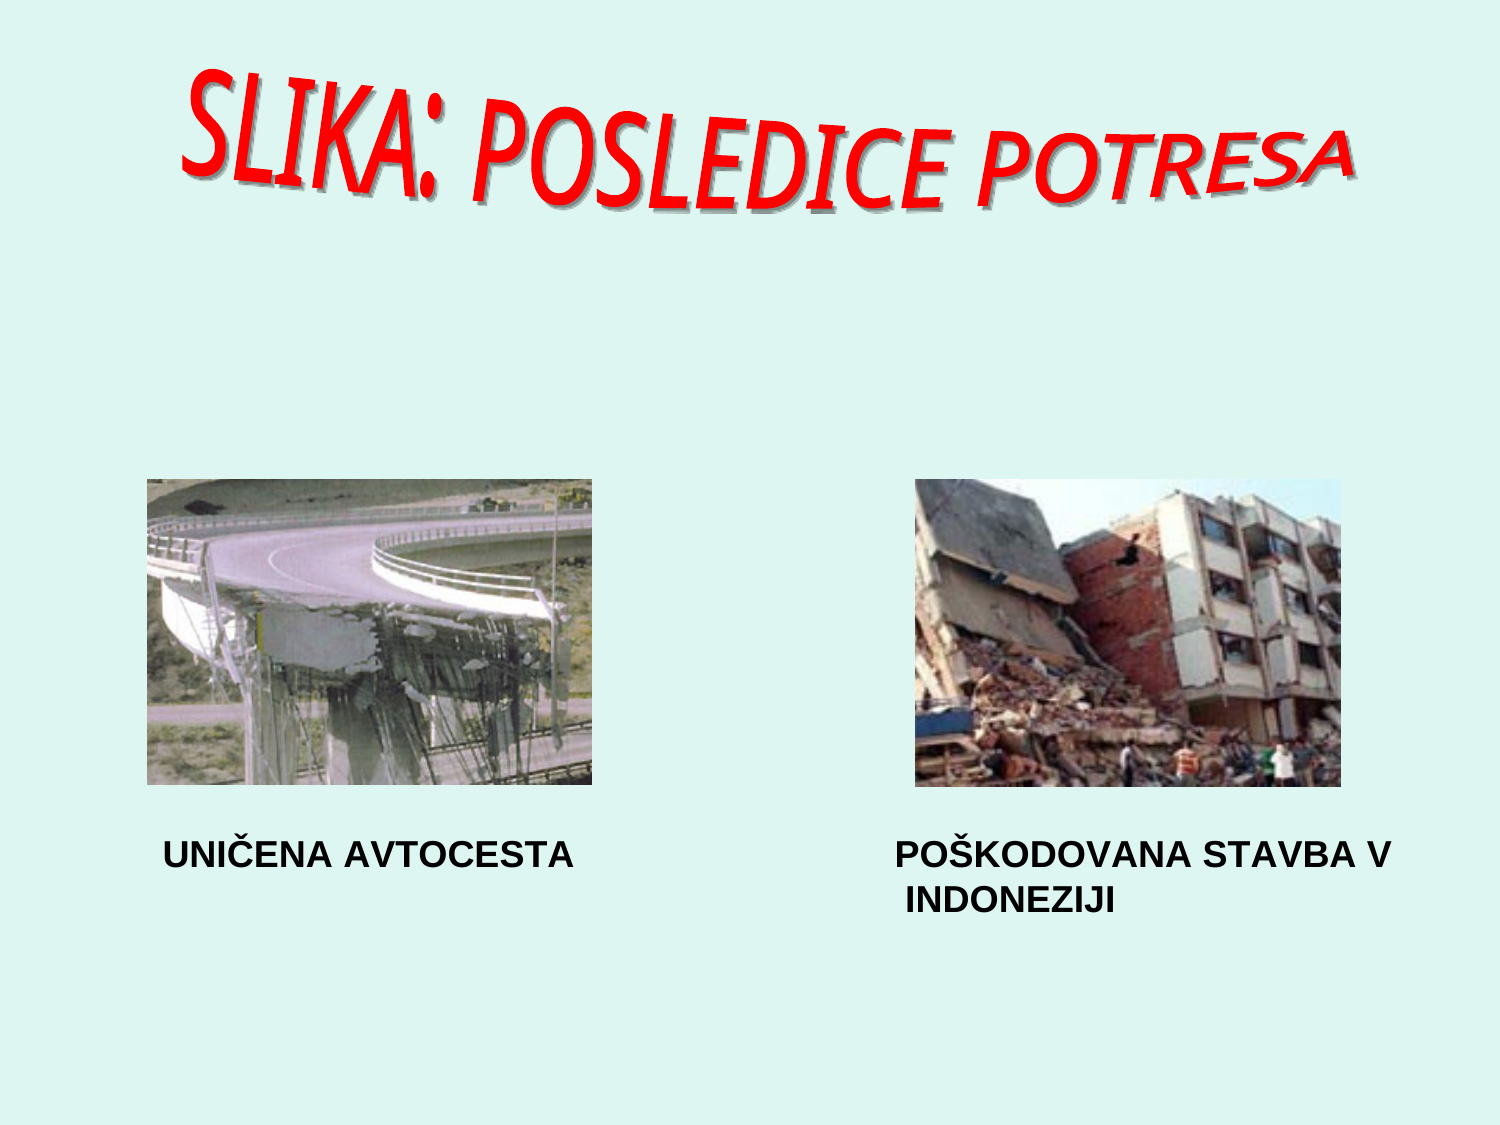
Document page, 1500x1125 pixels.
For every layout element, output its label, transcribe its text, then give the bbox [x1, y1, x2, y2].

text_box SLIKA: POSLEDICE POTRESA [649, 114, 687, 208]
text_box SLIKA: POSLEDICE POTRESA [1105, 134, 1155, 199]
text_box SLIKA: POSLEDICE POTRESA [1206, 133, 1257, 193]
text_box SLIKA: POSLEDICE POTRESA [806, 125, 845, 208]
text_box SLIKA: POSLEDICE POTRESA [747, 120, 805, 208]
text_box SLIKA: POSLEDICE POTRESA [183, 69, 232, 176]
text_box SLIKA: POSLEDICE POTRESA [902, 129, 952, 208]
text_box SLIKA: POSLEDICE POTRESA [275, 77, 315, 186]
text_box SLIKA: POSLEDICE POTRESA [1296, 131, 1353, 182]
picture [915, 479, 1341, 787]
text_box SLIKA: POSLEDICE POTRESA [847, 128, 902, 208]
text_box SLIKA: POSLEDICE POTRESA [473, 99, 525, 201]
text_box SLIKA: POSLEDICE POTRESA [1036, 133, 1097, 203]
text_box SLIKA: POSLEDICE POTRESA [597, 111, 647, 207]
text_box POŠKODOVANA STAVBA V INDONEZIJI [879, 822, 1408, 928]
text_box SLIKA: POSLEDICE POTRESA [696, 117, 746, 208]
text_box SLIKA: POSLEDICE POTRESA [978, 131, 1029, 206]
text_box UNIČENA AVTOCESTA [147, 822, 621, 883]
text_box SLIKA: POSLEDICE POTRESA [532, 107, 593, 205]
picture [147, 479, 592, 785]
text_box SLIKA: POSLEDICE POTRESA [234, 73, 272, 183]
text_box SLIKA: POSLEDICE POTRESA [1150, 134, 1202, 197]
text_box SLIKA: POSLEDICE POTRESA [1254, 132, 1304, 186]
text_box SLIKA: POSLEDICE POTRESA [312, 82, 415, 196]
